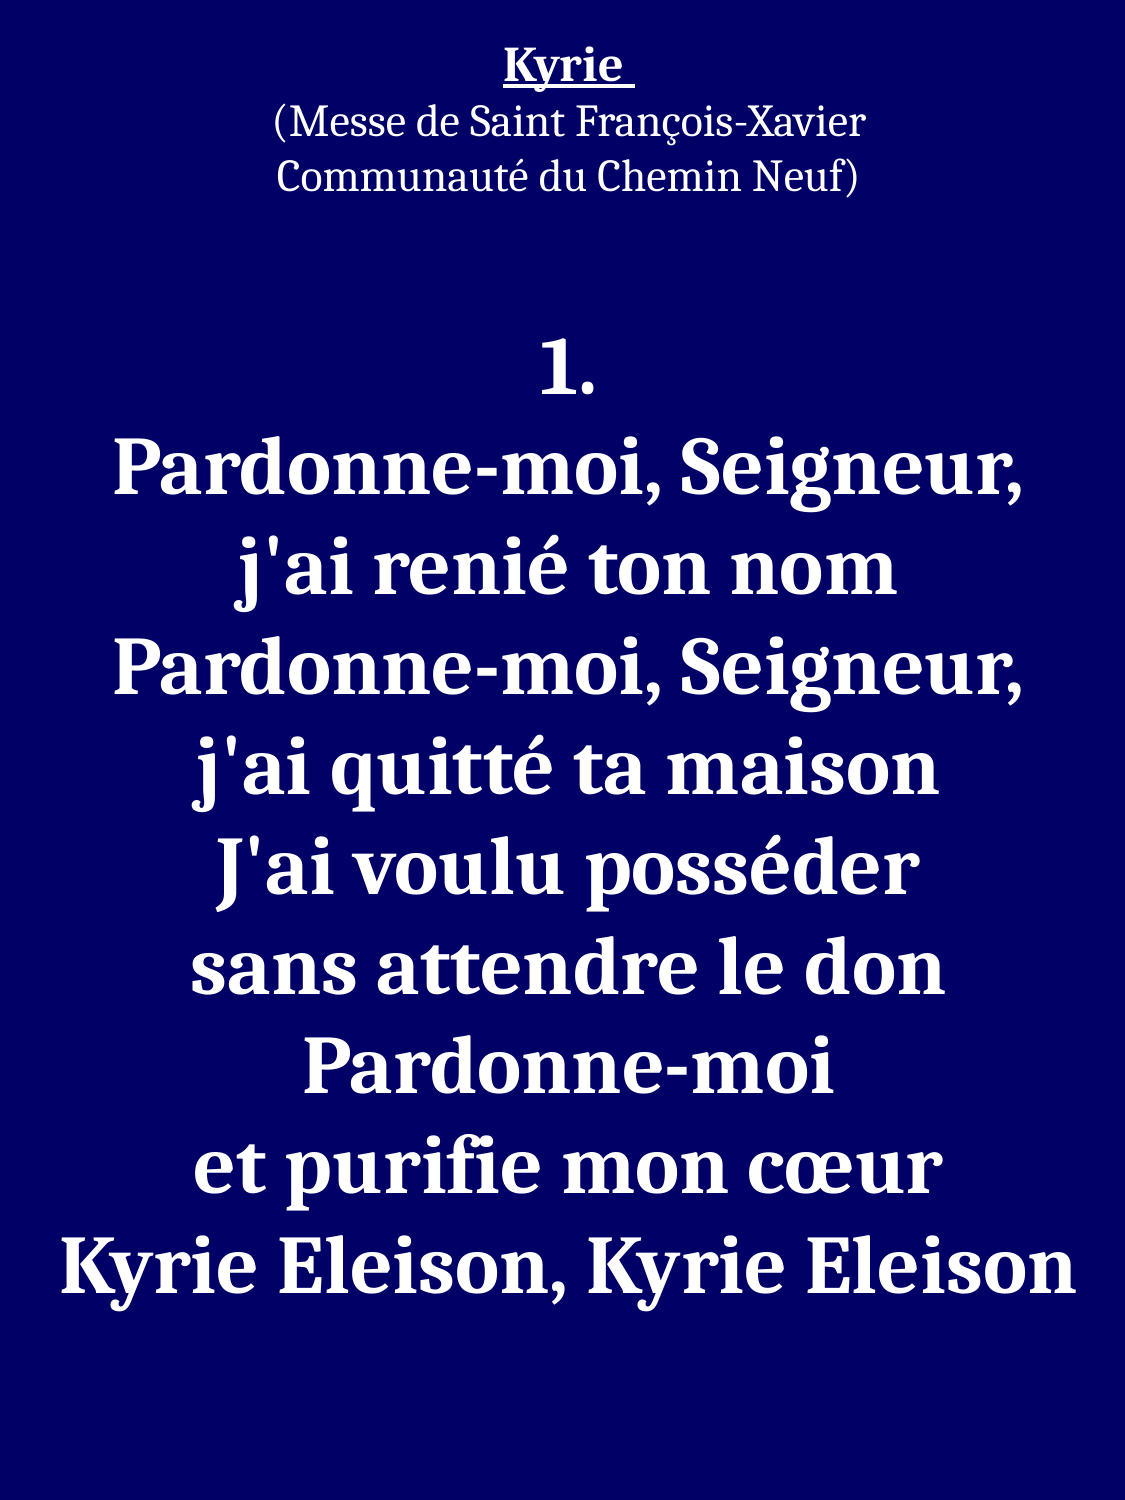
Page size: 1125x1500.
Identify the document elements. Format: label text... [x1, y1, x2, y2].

text_box Kyrie (Messe de Saint François-Xavier Communauté du Chemin Neuf) 1. Pardonne-moi, Seigneur, j'ai renié ton nom Pardonne-moi, Seigneur, j'ai quitté ta maison J'ai voulu posséder sans attendre le don Pardonne-moi et purifie mon cœur Kyrie Eleison, Kyrie Eleison [6, 23, 1125, 1359]
